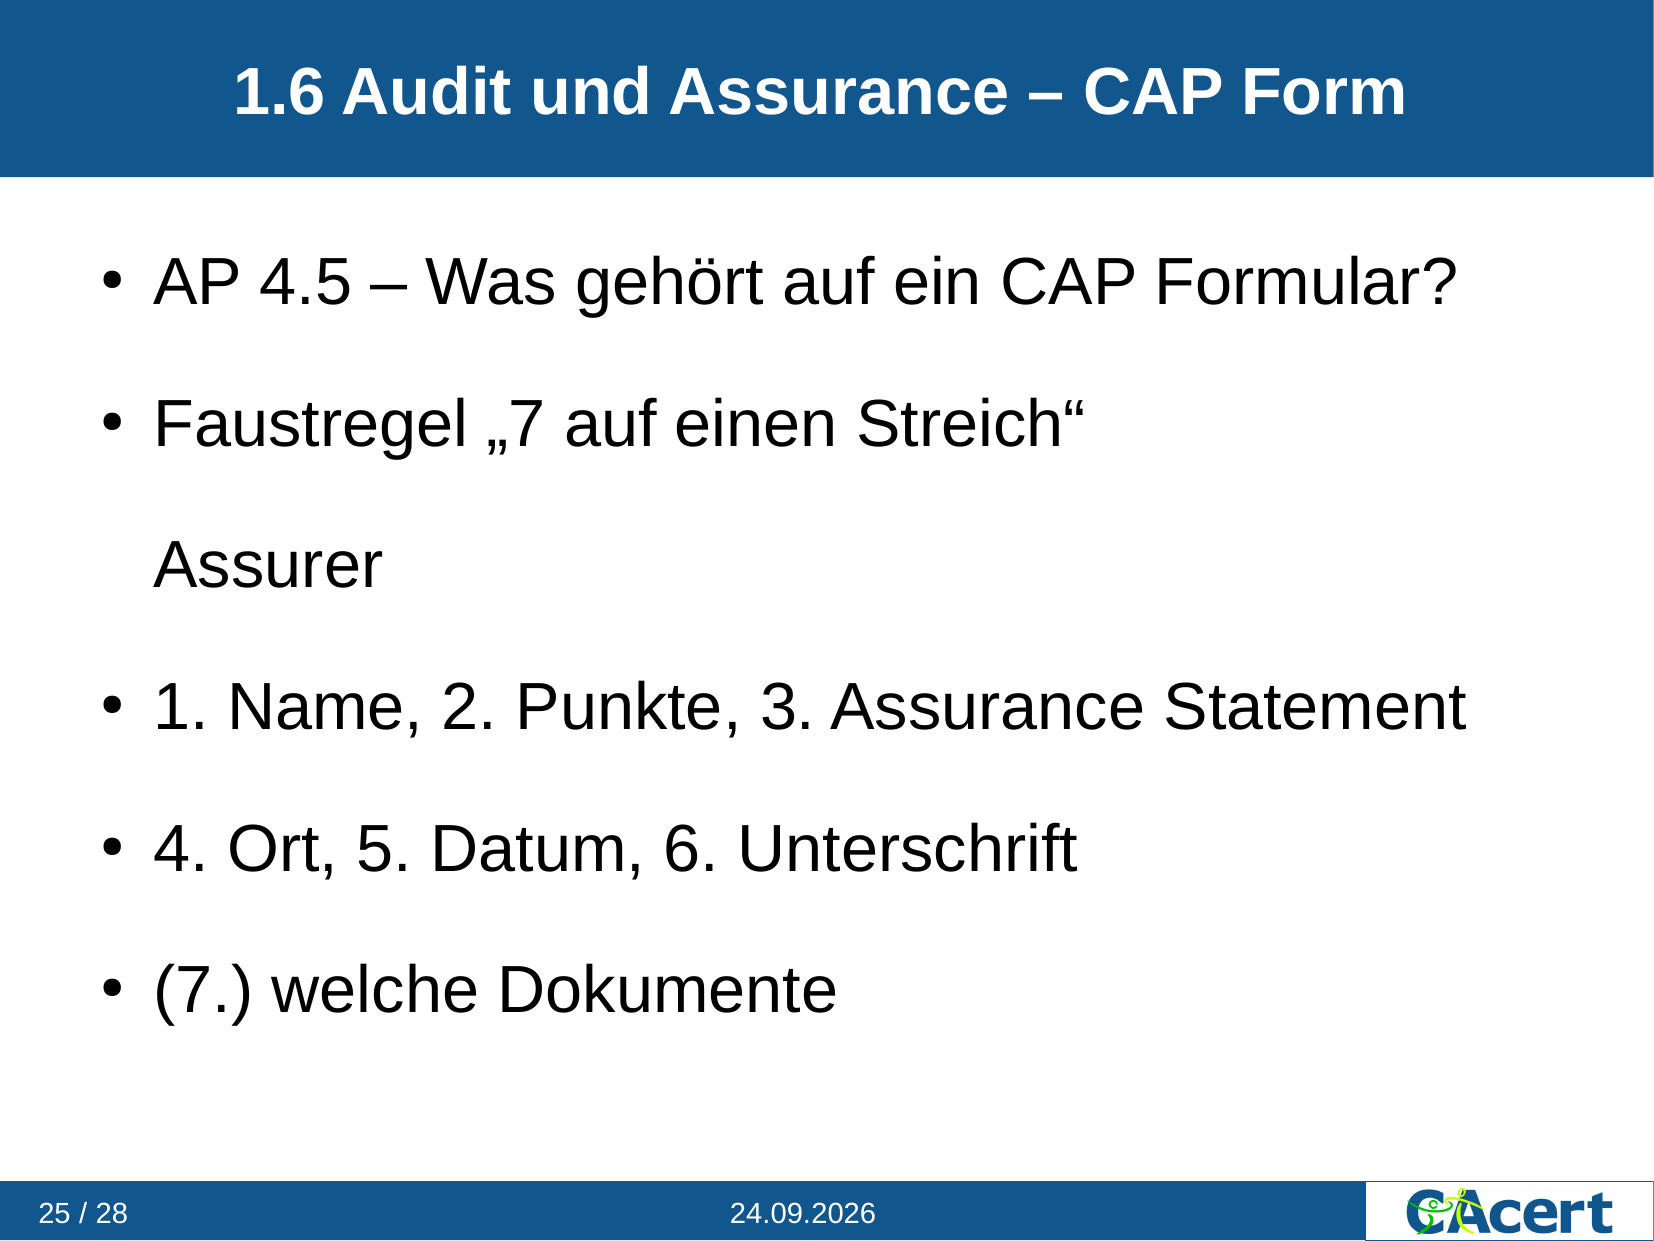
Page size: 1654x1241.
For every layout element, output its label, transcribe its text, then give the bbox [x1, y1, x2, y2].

title 1.6 Audit und Assurance – CAP Form [76, 17, 1565, 166]
picture [1406, 1187, 1613, 1235]
list AP 4.5 – Was gehört auf ein CAP Formular? Faustregel „7 auf einen Streich“ Assurer 1. Name, 2. Punkte, 3. Assurance Statement 4. Ort, 5. Datum, 6. Unterschrift (7.) welche Dokumente [82, 206, 1625, 1065]
